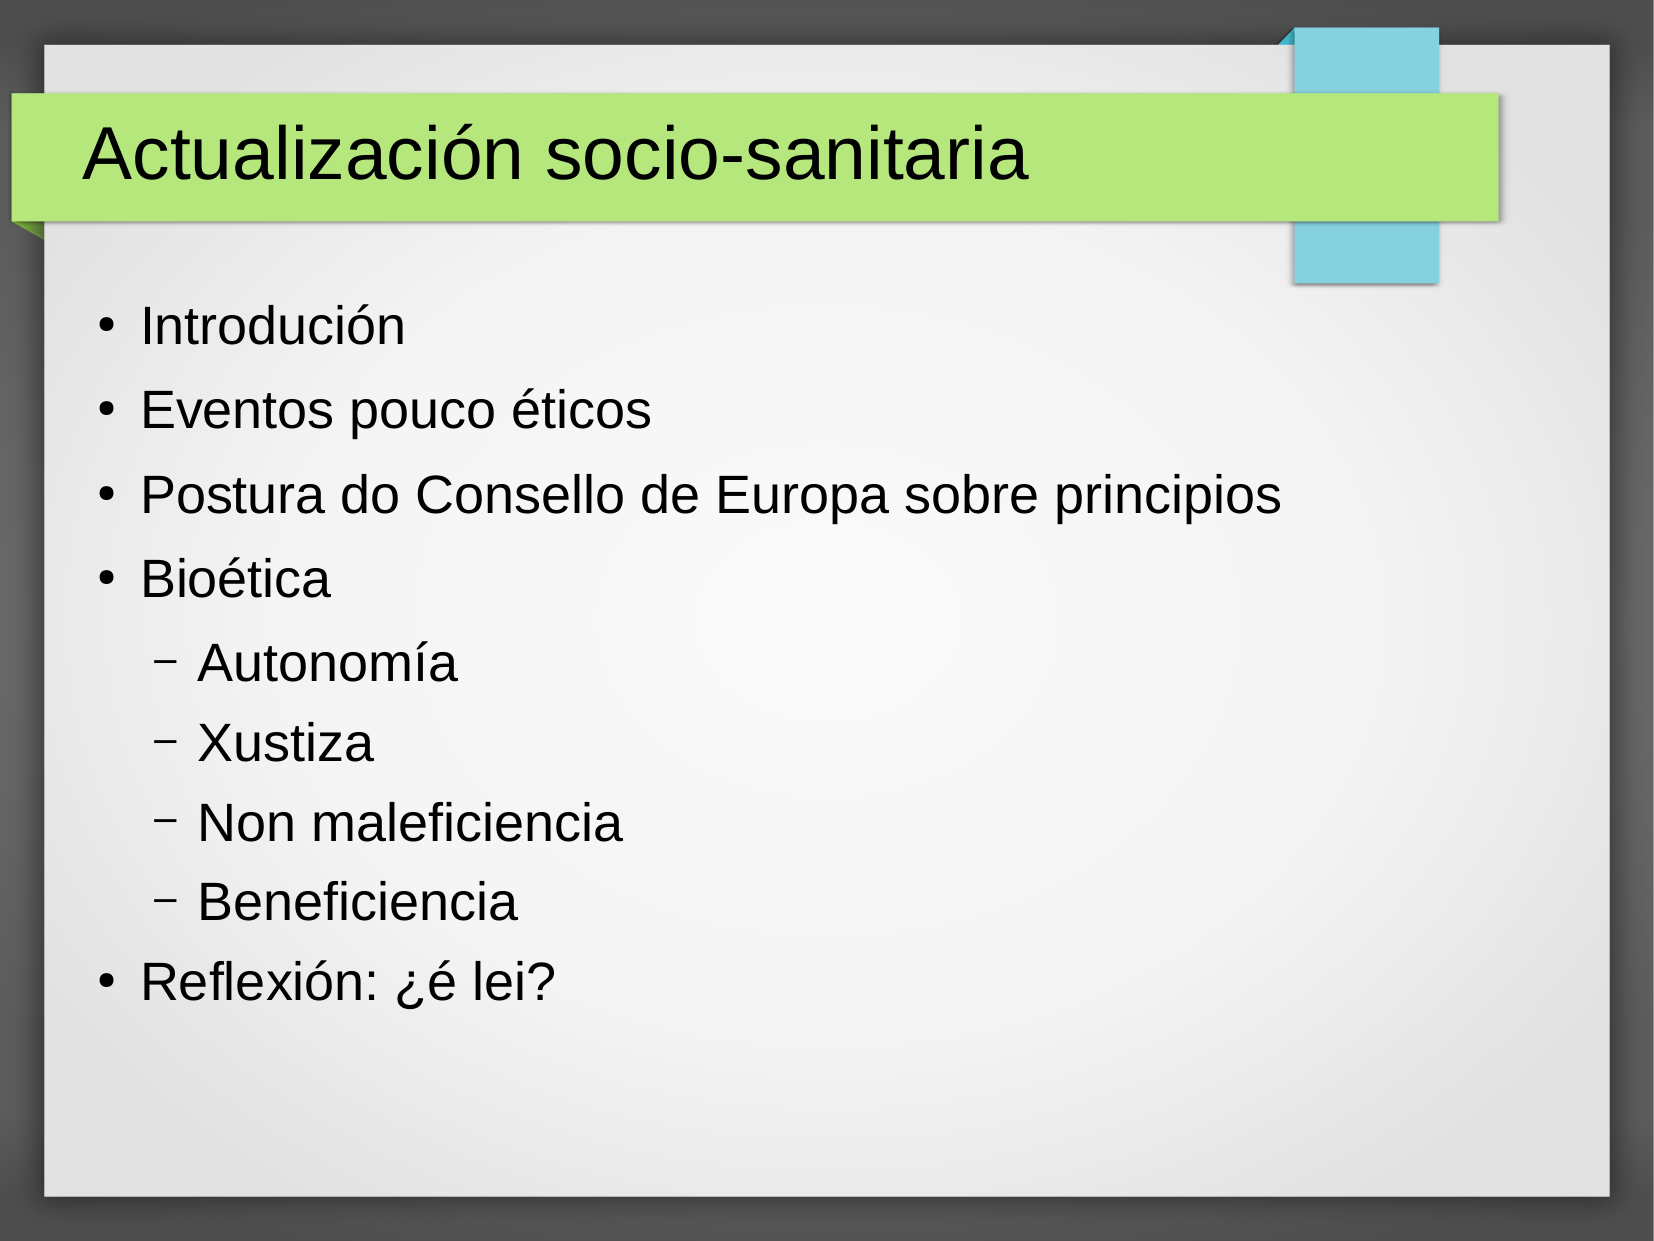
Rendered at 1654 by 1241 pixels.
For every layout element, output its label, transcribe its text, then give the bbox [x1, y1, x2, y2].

title Actualización socio-sanitaria [82, 94, 1264, 213]
picture [0, 0, 1654, 1241]
list Introdución Eventos pouco éticos Postura do Consello de Europa sobre principios Bioética Autonomía Xustiza Non maleficiencia Beneficiencia Reflexión: ¿é lei? [82, 295, 1571, 1015]
